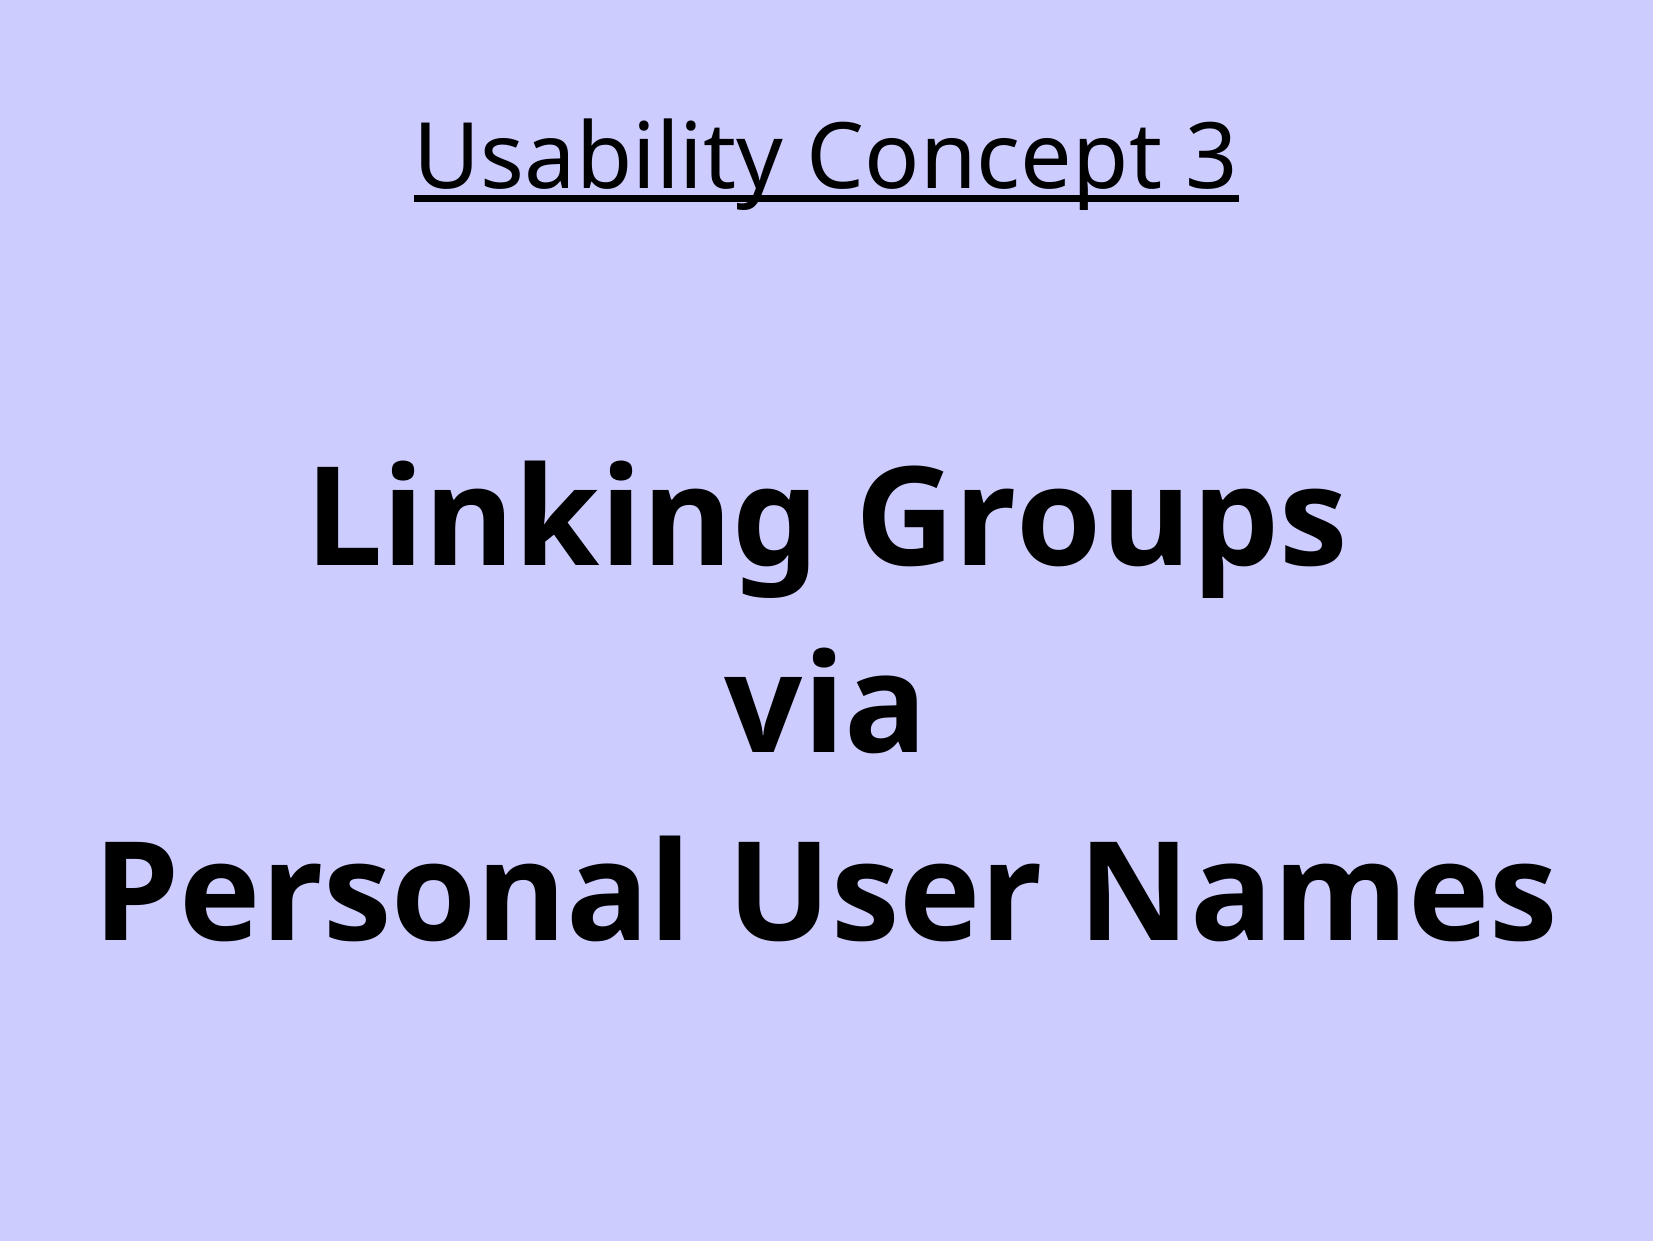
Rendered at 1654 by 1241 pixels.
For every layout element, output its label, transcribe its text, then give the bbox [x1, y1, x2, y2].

title Usability Concept 3 [82, 49, 1571, 257]
subtitle Linking Groups via Personal User Names [82, 297, 1571, 1102]
